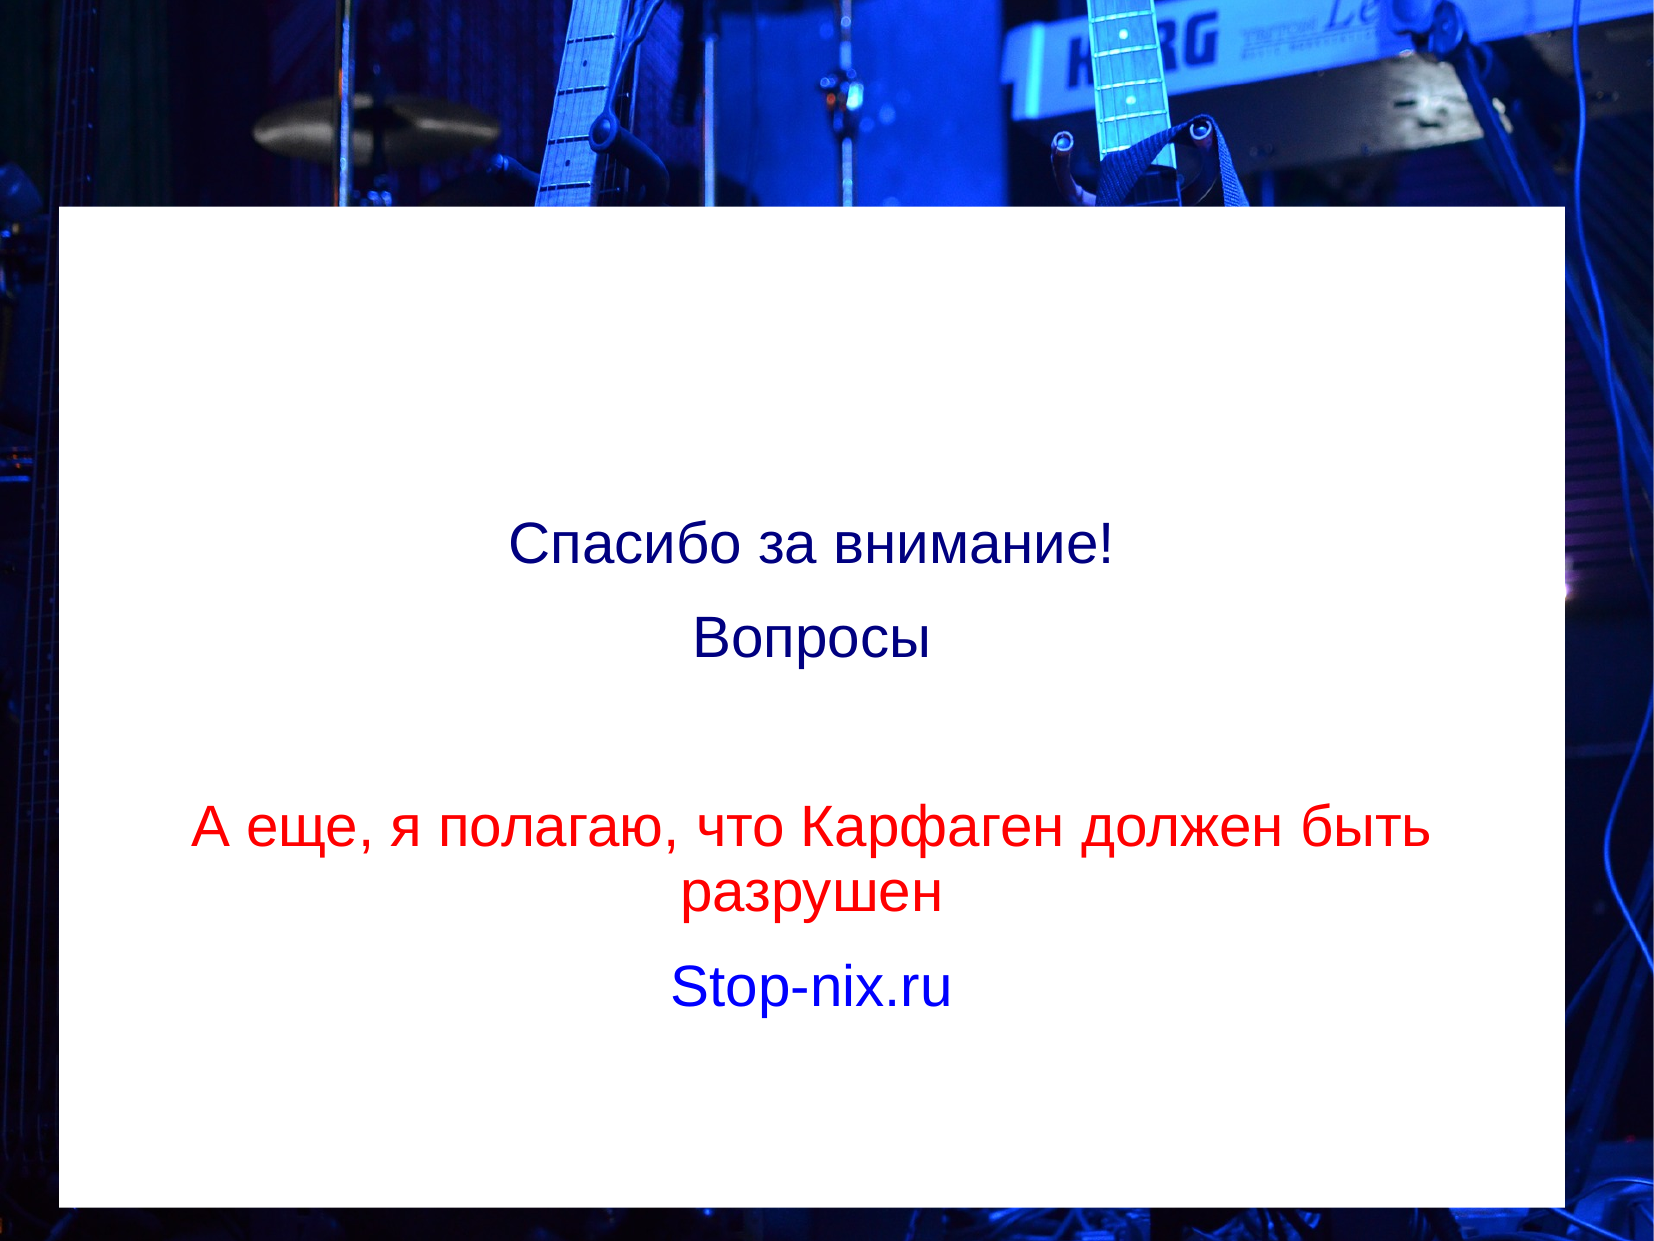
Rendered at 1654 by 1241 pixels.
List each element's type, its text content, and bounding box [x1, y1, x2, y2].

picture [0, 0, 1654, 1241]
list Спасибо за внимание! Вопросы А еще, я полагаю, что Карфаген должен быть разрушен Stop-nix.ru [59, 206, 1565, 1207]
